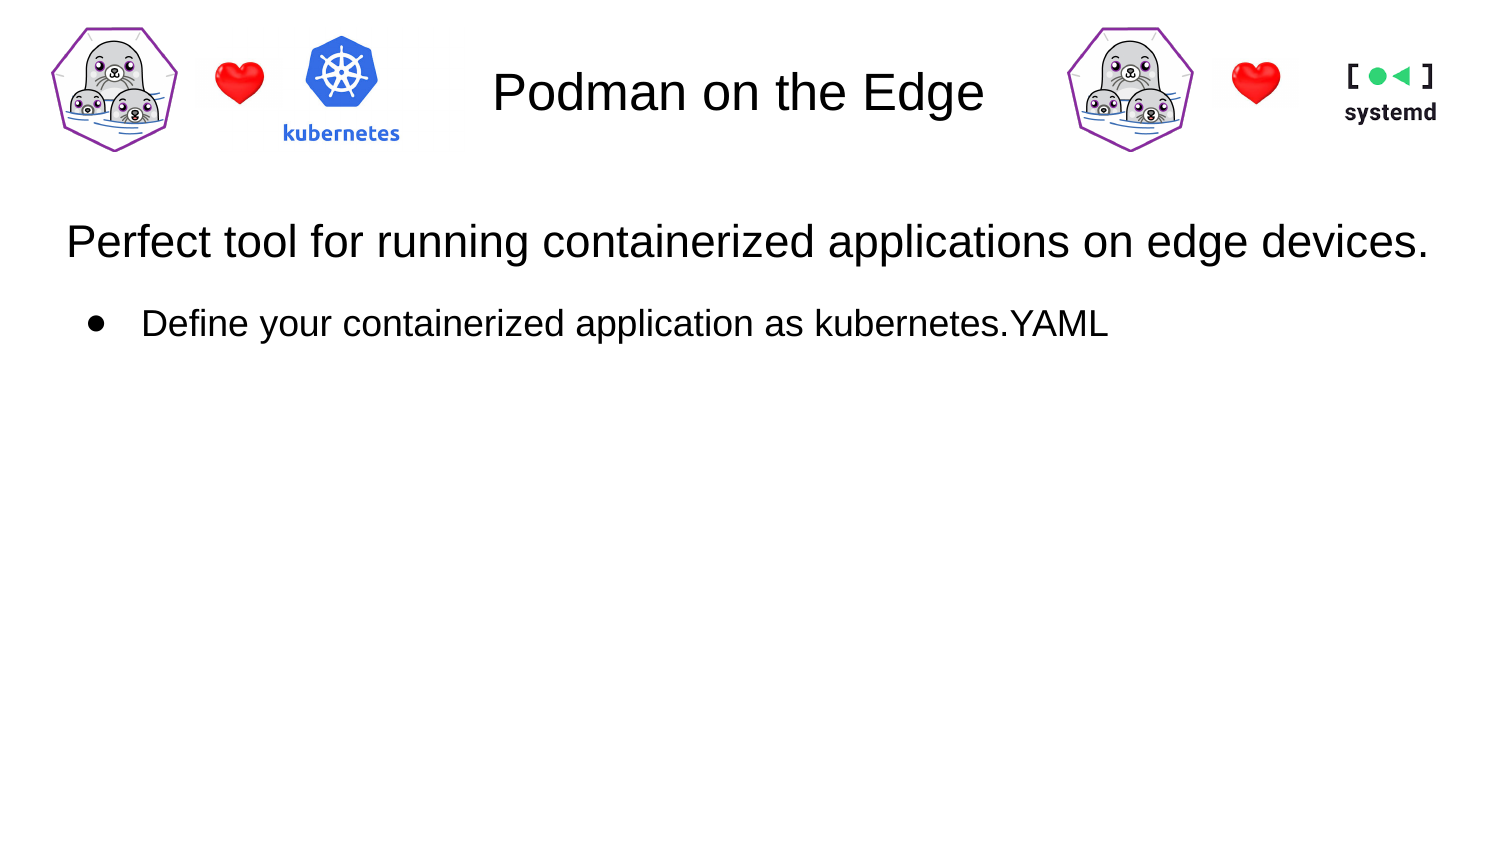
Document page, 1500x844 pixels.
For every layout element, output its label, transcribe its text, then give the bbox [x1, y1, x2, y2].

list Perfect tool for running containerized applications on edge devices. Define your containerized application as kubernetes.YAML [51, 189, 1449, 750]
picture [51, 27, 178, 152]
picture [1212, 0, 1500, 187]
picture [1067, 27, 1194, 152]
title Podman on the Edge [477, 42, 1023, 137]
picture [195, 27, 465, 152]
